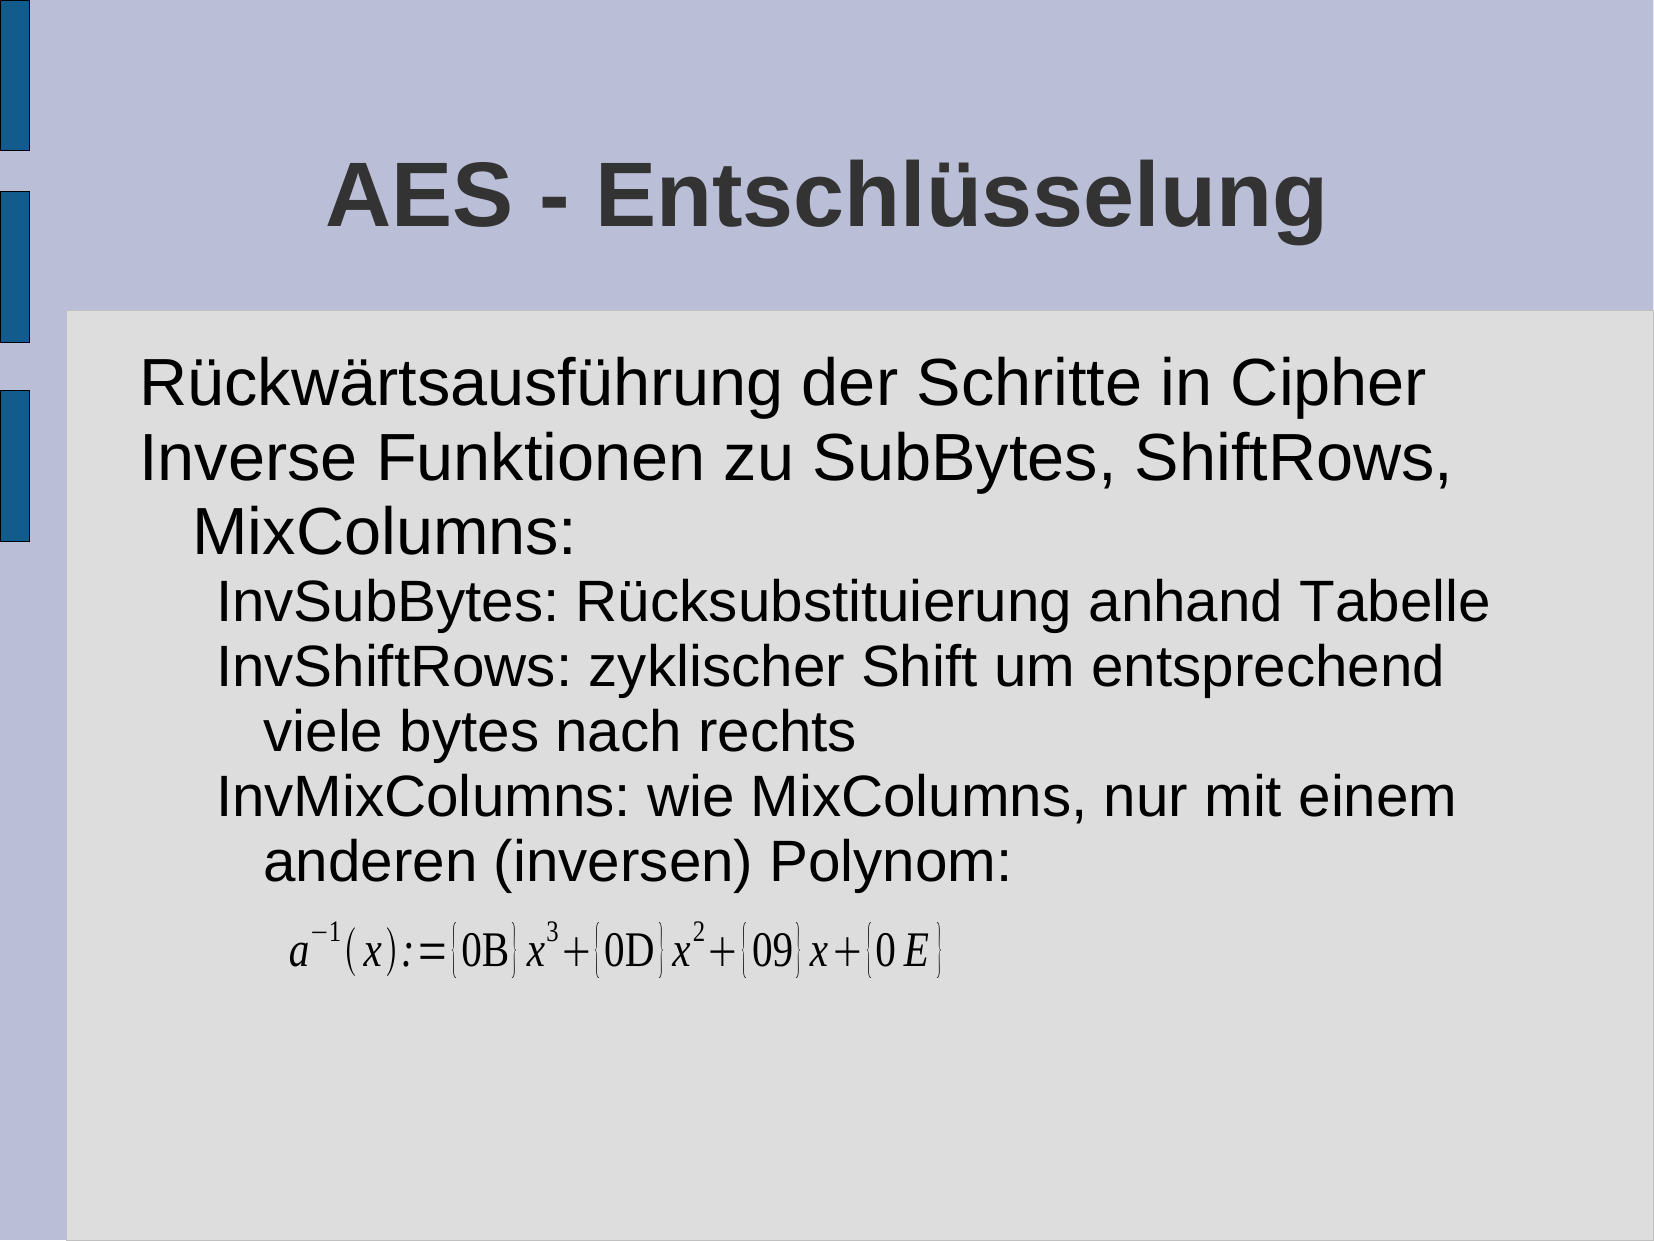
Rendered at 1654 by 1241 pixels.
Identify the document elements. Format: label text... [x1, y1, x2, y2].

list Rückwärtsausführung der Schritte in Cipher Inverse Funktionen zu SubBytes, ShiftRows, MixColumns: InvSubBytes: Rücksubstituierung anhand Tabelle InvShiftRows: zyklischer Shift um entsprechend viele bytes nach rechts InvMixColumns: wie MixColumns, nur mit einem anderen (inversen) Polynom: [121, 344, 1565, 1127]
chart [282, 915, 949, 981]
title AES - Entschlüsselung [121, 91, 1534, 299]
